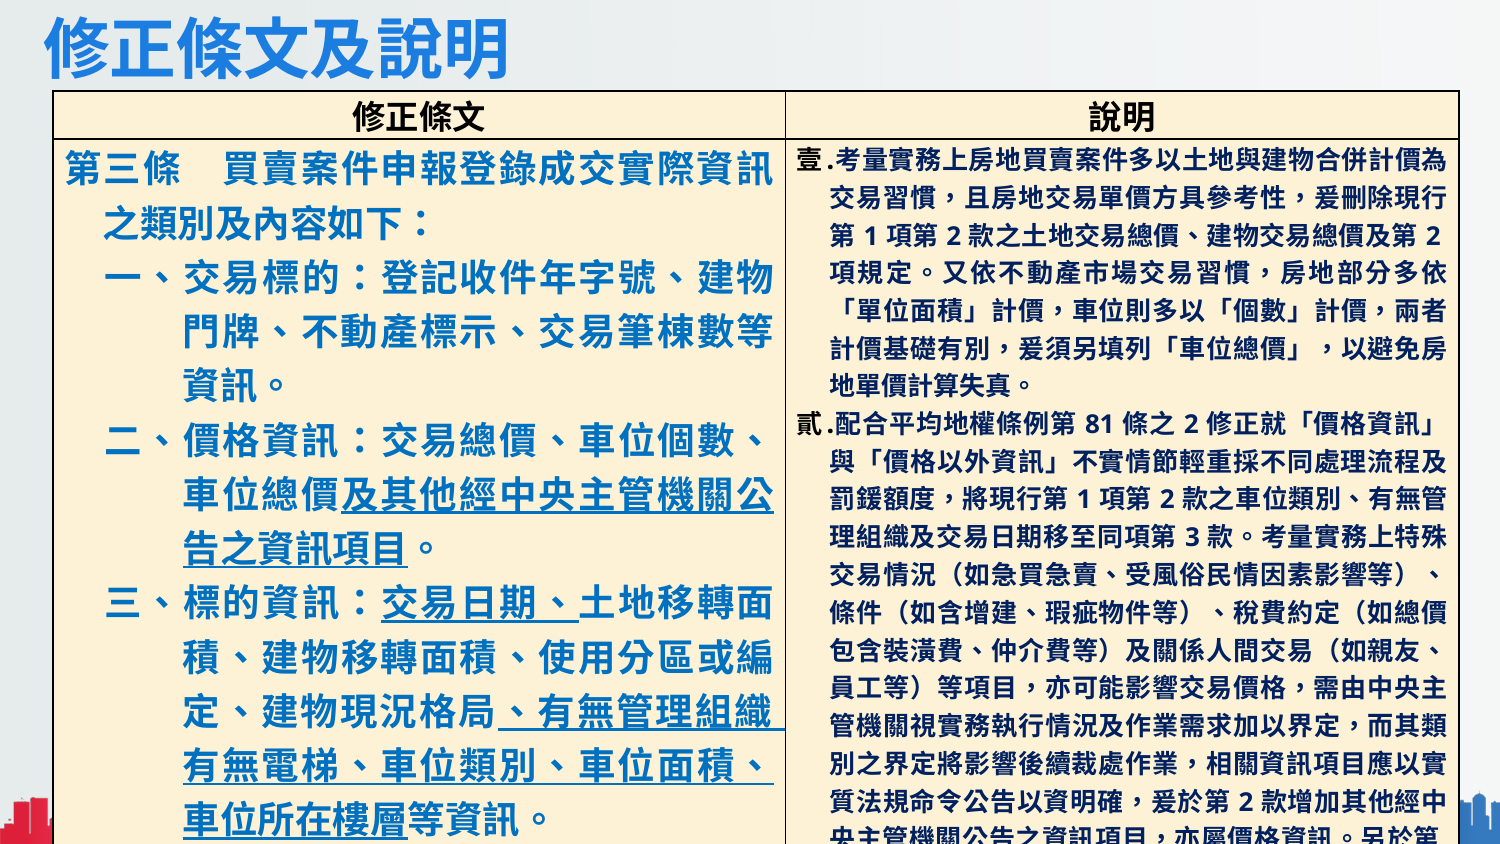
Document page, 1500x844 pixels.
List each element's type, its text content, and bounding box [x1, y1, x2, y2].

picture [0, 0, 52, 844]
table_header 說明 [786, 92, 1458, 138]
title 修正條文及說明 [22, 0, 531, 95]
table_cell 第三條 買賣案件申報登錄成交實際資訊之類別及內容如下： 一、交易標的：登記收件年字號、建物門牌、不動產標示、交易筆棟數等資訊。 二、價格資訊：交易總價、車位個數、車位總價及其他經中央主管機關公告之資訊項目。 三、標的資訊：交易日期、土地移轉面積、建物移轉面積、使用分區或編定、建物現況格局、有無管理組織、有無電梯、車位類別、車位面積、車位所在樓層等資訊。 [54, 140, 785, 844]
table_header 修正條文 [54, 92, 785, 138]
table_cell 考量實務上房地買賣案件多以土地與建物合併計價為交易習慣，且房地交易單價方具參考性，爰刪除現行第1項第2款之土地交易總價、建物交易總價及第2項規定。又依不動產市場交易習慣，房地部分多依「單位面積」計價，車位則多以「個數」計價，兩者計價基礎有別，爰須另填列「車位總價」，以避免房地單價計算失真。 配合平均地權條例第81條之2修正就「價格資訊」與「價格以外資訊」不實情節輕重採不同處理流程及罰鍰額度，將現行第1項第2款之車位類別、有無管理組織及交易日期移至同項第3款。考量實務上特殊交易情況（如急買急賣、受風俗民情因素影響等）、條件（如含增建、瑕疵物件等）、稅費約定（如總價包含裝潢費、仲介費等）及關係人間交易（如親友、員工等）等項目，亦可能影響交易價格，需由中央主管機關視實務執行情況及作業需求加以界定，而其類別之界定將影響後續裁處作業，相關資訊項目應以實質法規命令公告以資明確，爰於第2款增加其他經中央主管機關公告之資訊項目，亦屬價格資訊。另於第3款增加有無電梯、車位面積及車位所在樓層等內容。 [786, 140, 1458, 844]
picture [531, 0, 1500, 844]
